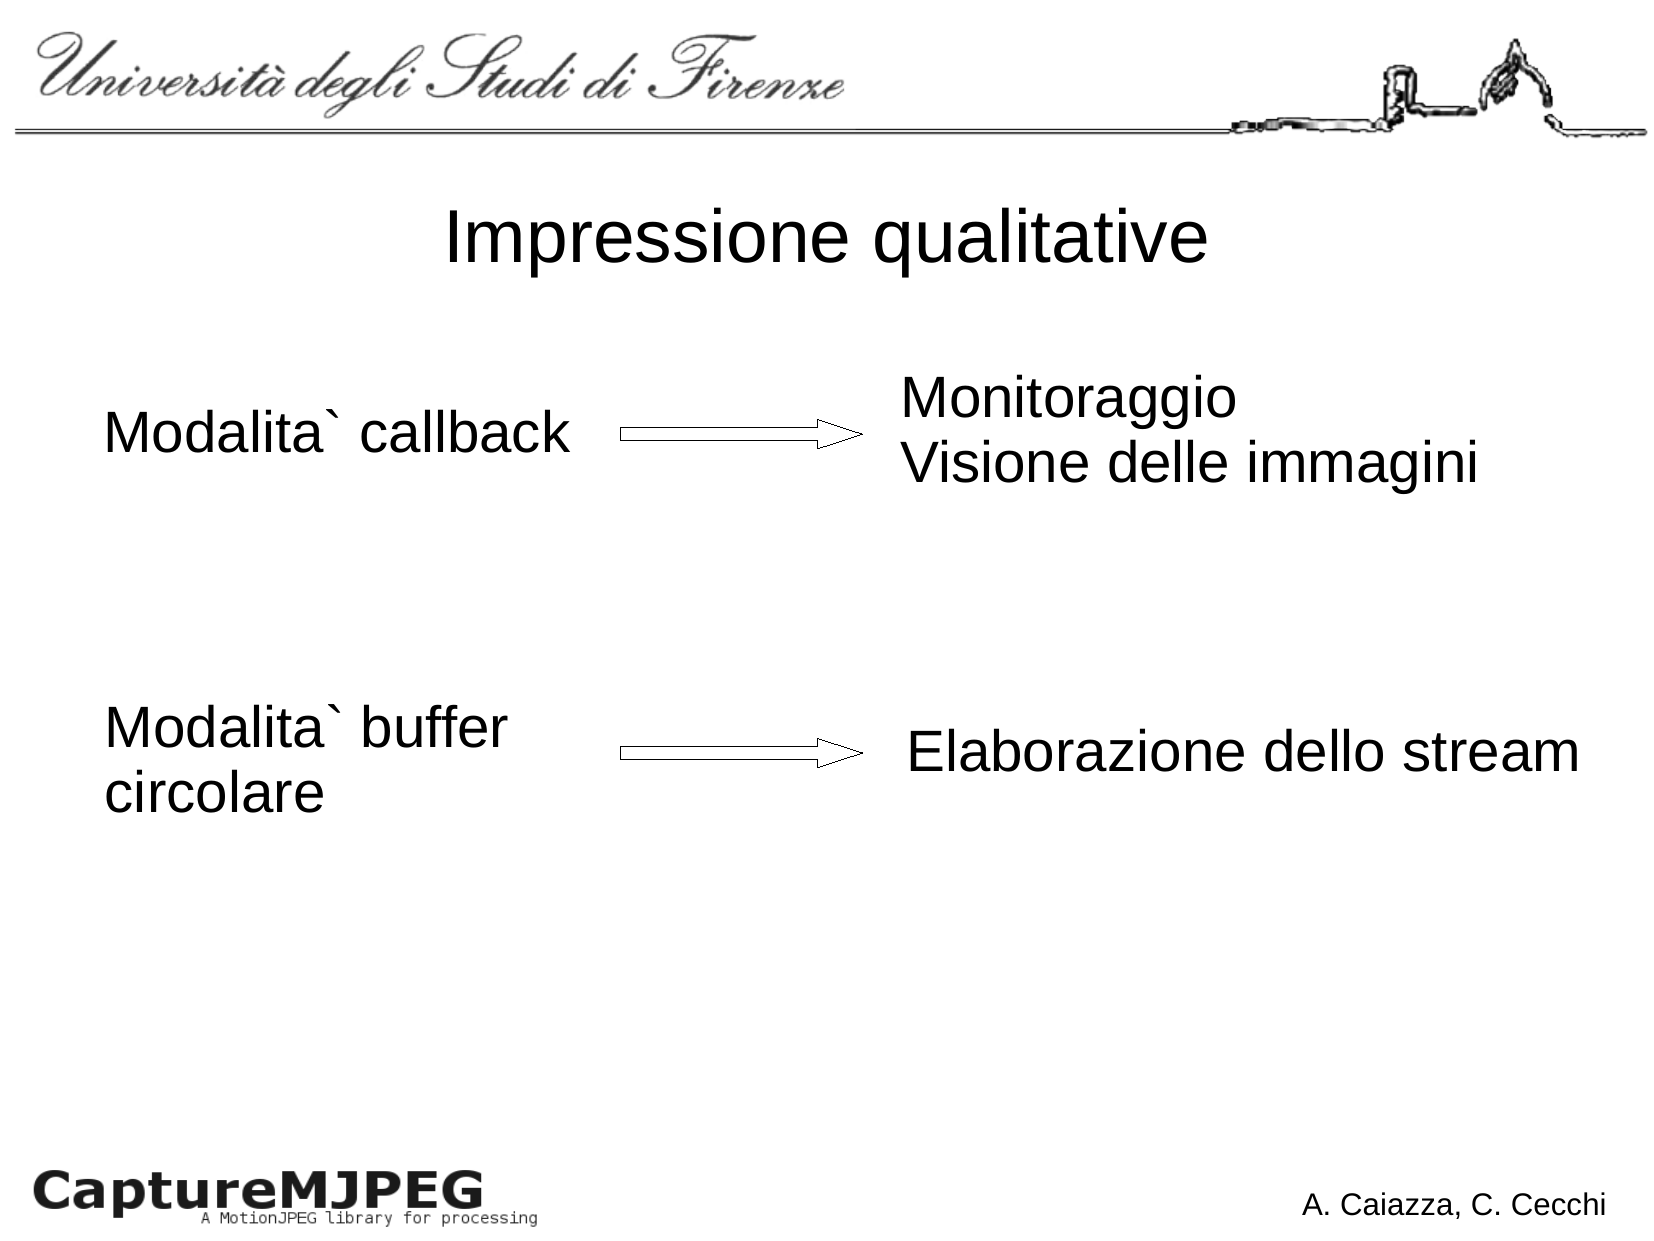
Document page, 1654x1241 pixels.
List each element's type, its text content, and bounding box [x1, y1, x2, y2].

picture [17, 1159, 550, 1229]
picture [7, 4, 1654, 147]
text_box [620, 419, 863, 449]
text_box Monitoraggio Visione delle immagini [885, 357, 1497, 502]
text_box Modalita` buffer circolare [89, 687, 526, 833]
text_box Modalita` callback [88, 392, 603, 473]
text_box [620, 738, 863, 768]
text_box Elaborazione dello stream [891, 711, 1597, 792]
title Impressione qualitative [82, 155, 1571, 318]
